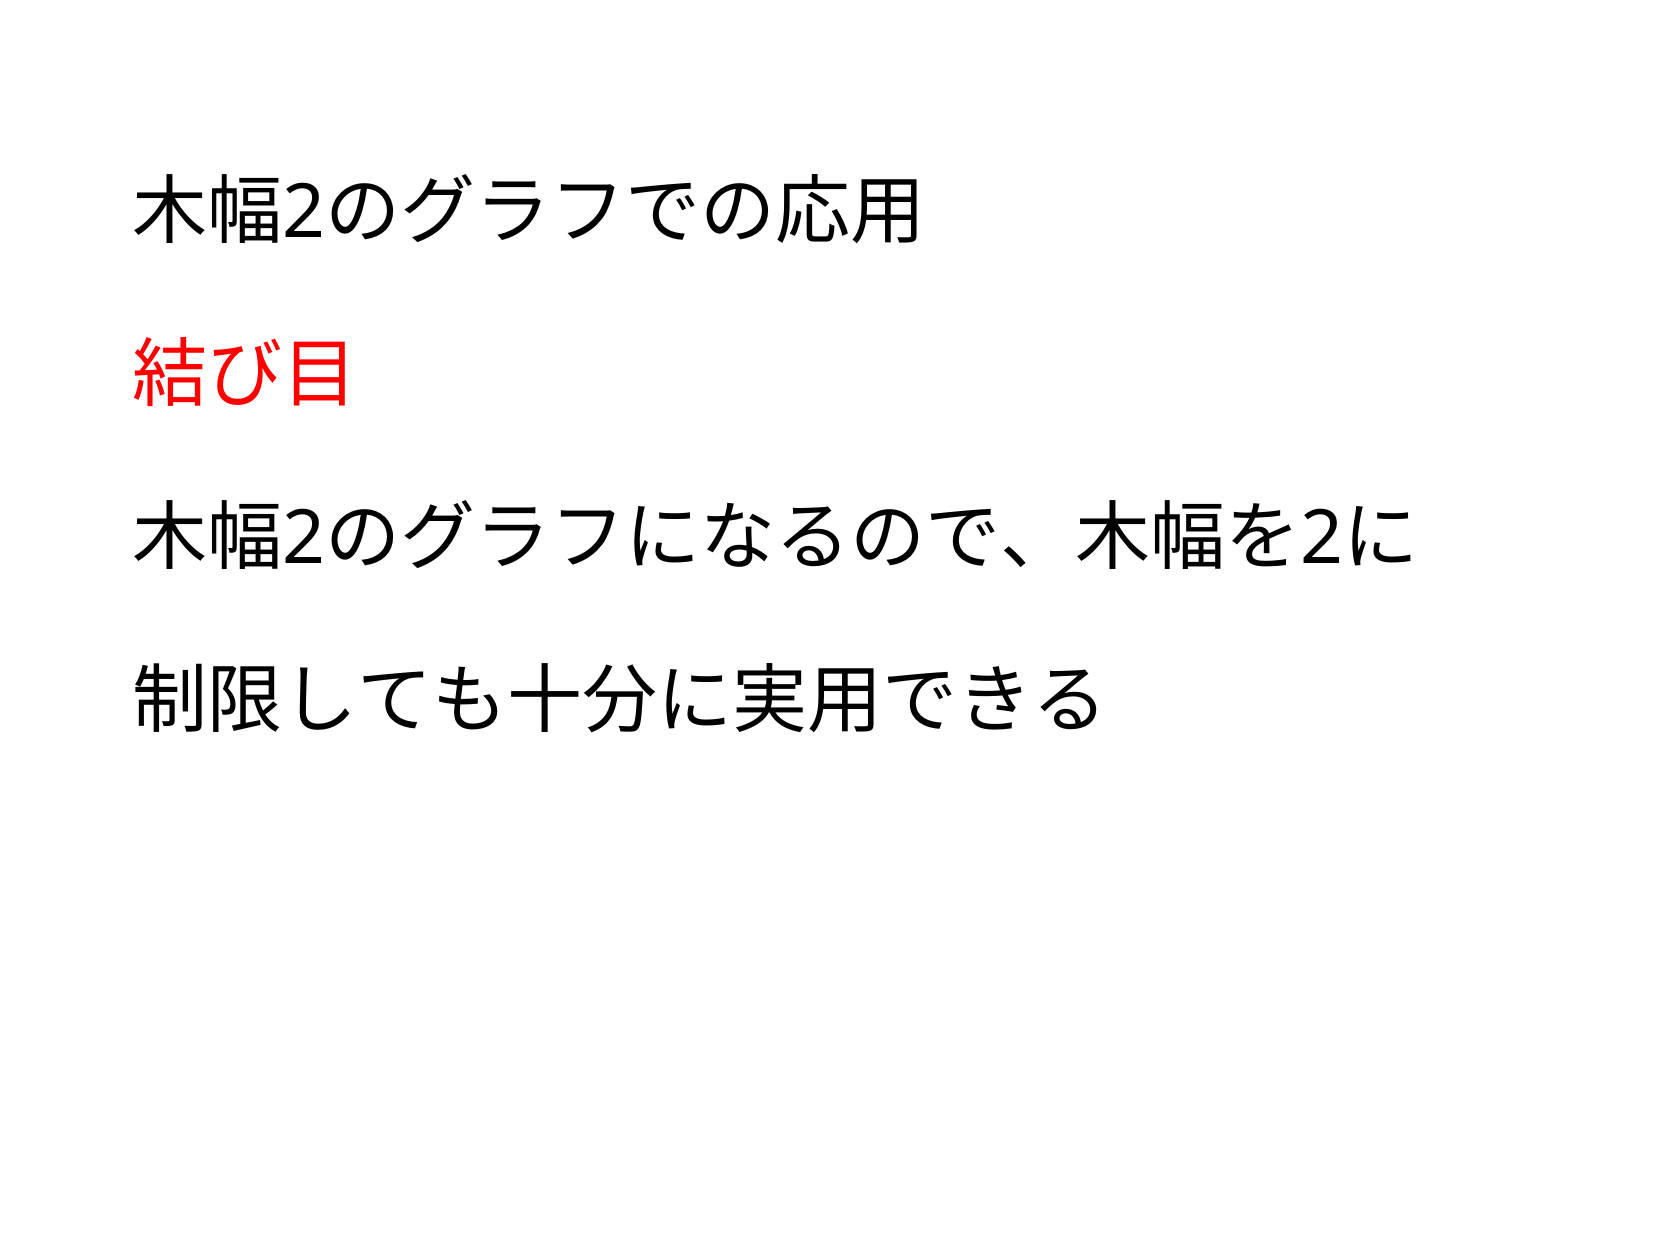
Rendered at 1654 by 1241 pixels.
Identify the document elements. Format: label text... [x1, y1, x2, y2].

text_box 木幅2のグラフでの応用 結び目 木幅2のグラフになるので、木幅を2に 制限しても十分に実用できる [118, 88, 1319, 548]
